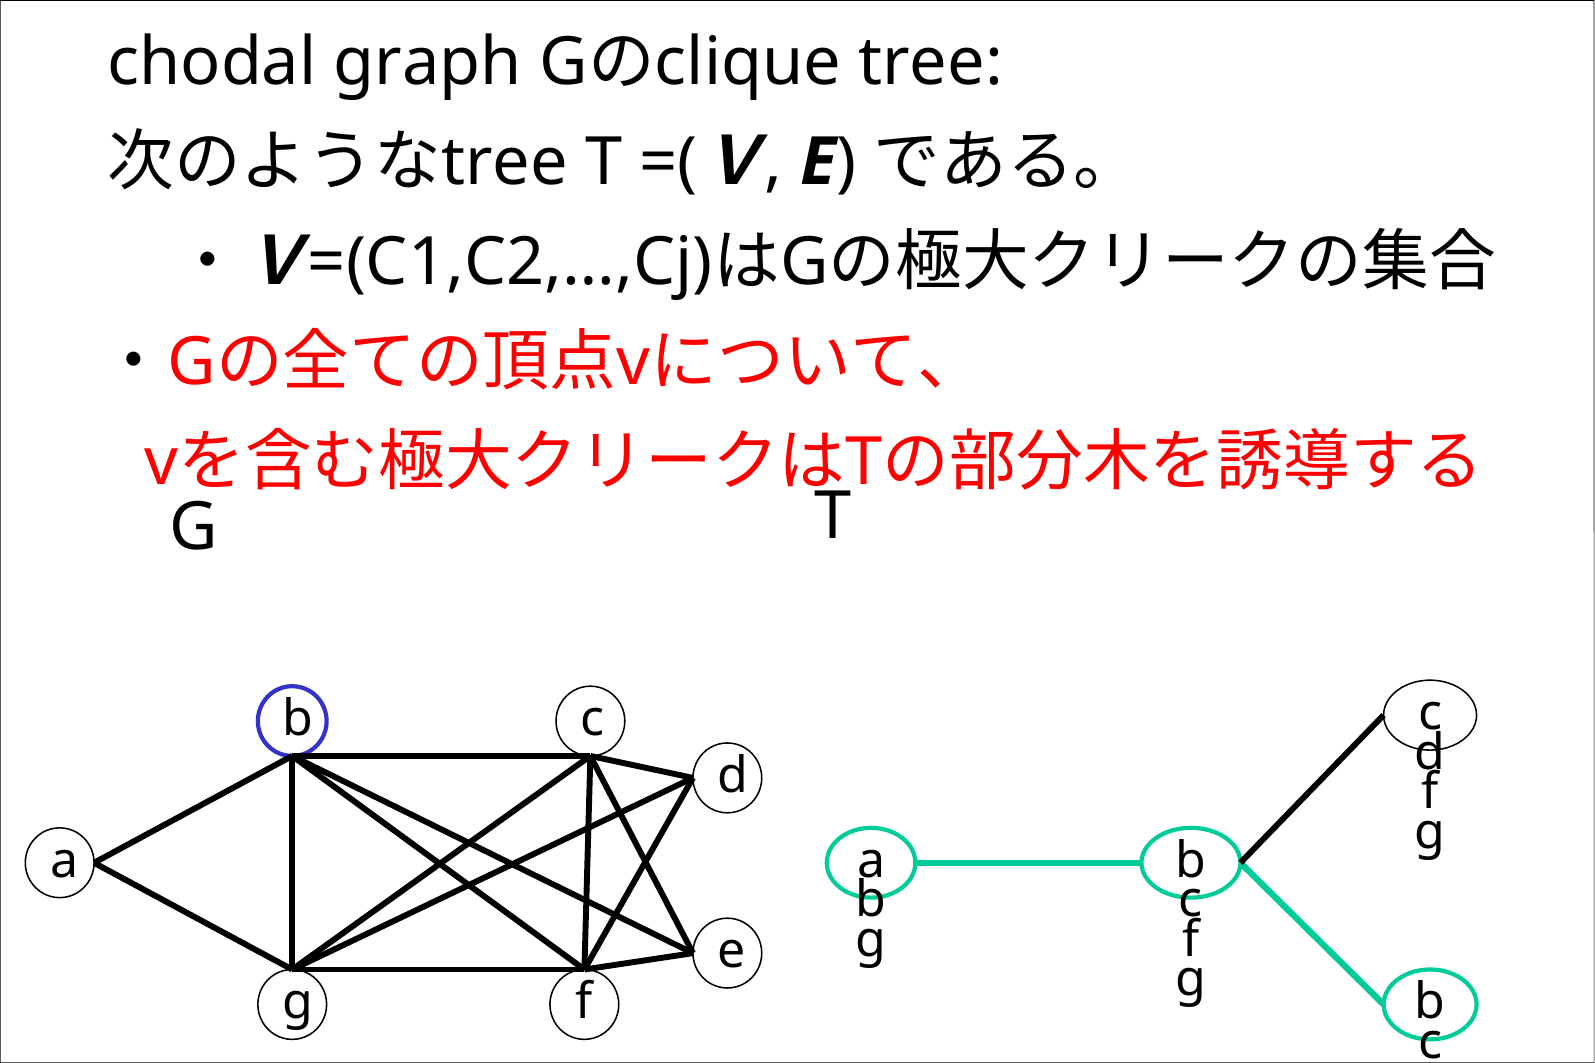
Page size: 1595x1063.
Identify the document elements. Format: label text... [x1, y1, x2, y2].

text_box d [693, 742, 762, 813]
text_box g [257, 970, 327, 1040]
text_box a [25, 827, 94, 898]
text_box c [556, 686, 625, 755]
text_box <番号> [1202, 975, 1208, 990]
text_box T [797, 472, 902, 561]
text_box chodal graph Gのclique tree: 次のようなtree T =(Ｖ, E) である。 ・Ｖ=(C1,C2,…,Cj)はGの極大クリークの集合 ・Gの全ての頂点vについて、 vを含む極大クリークはTの部分木を誘導する [23, 27, 1595, 697]
text_box <番号> [1200, 991, 1207, 1003]
text_box <番号> [1353, 968, 1515, 1042]
text_box bcfg [1141, 827, 1240, 898]
text_box <番号> [1182, 971, 1193, 992]
text_box cdfg [1383, 680, 1477, 750]
text_box abg [826, 827, 916, 897]
text_box G [152, 484, 257, 573]
text_box <番号> [1182, 993, 1197, 1003]
text_box e [693, 918, 762, 988]
text_box abg [864, 892, 878, 898]
text_box b [257, 686, 327, 756]
text_box bcef [1383, 969, 1477, 1040]
text_box <番号> [1143, 968, 1421, 1042]
text_box f [549, 971, 619, 1040]
